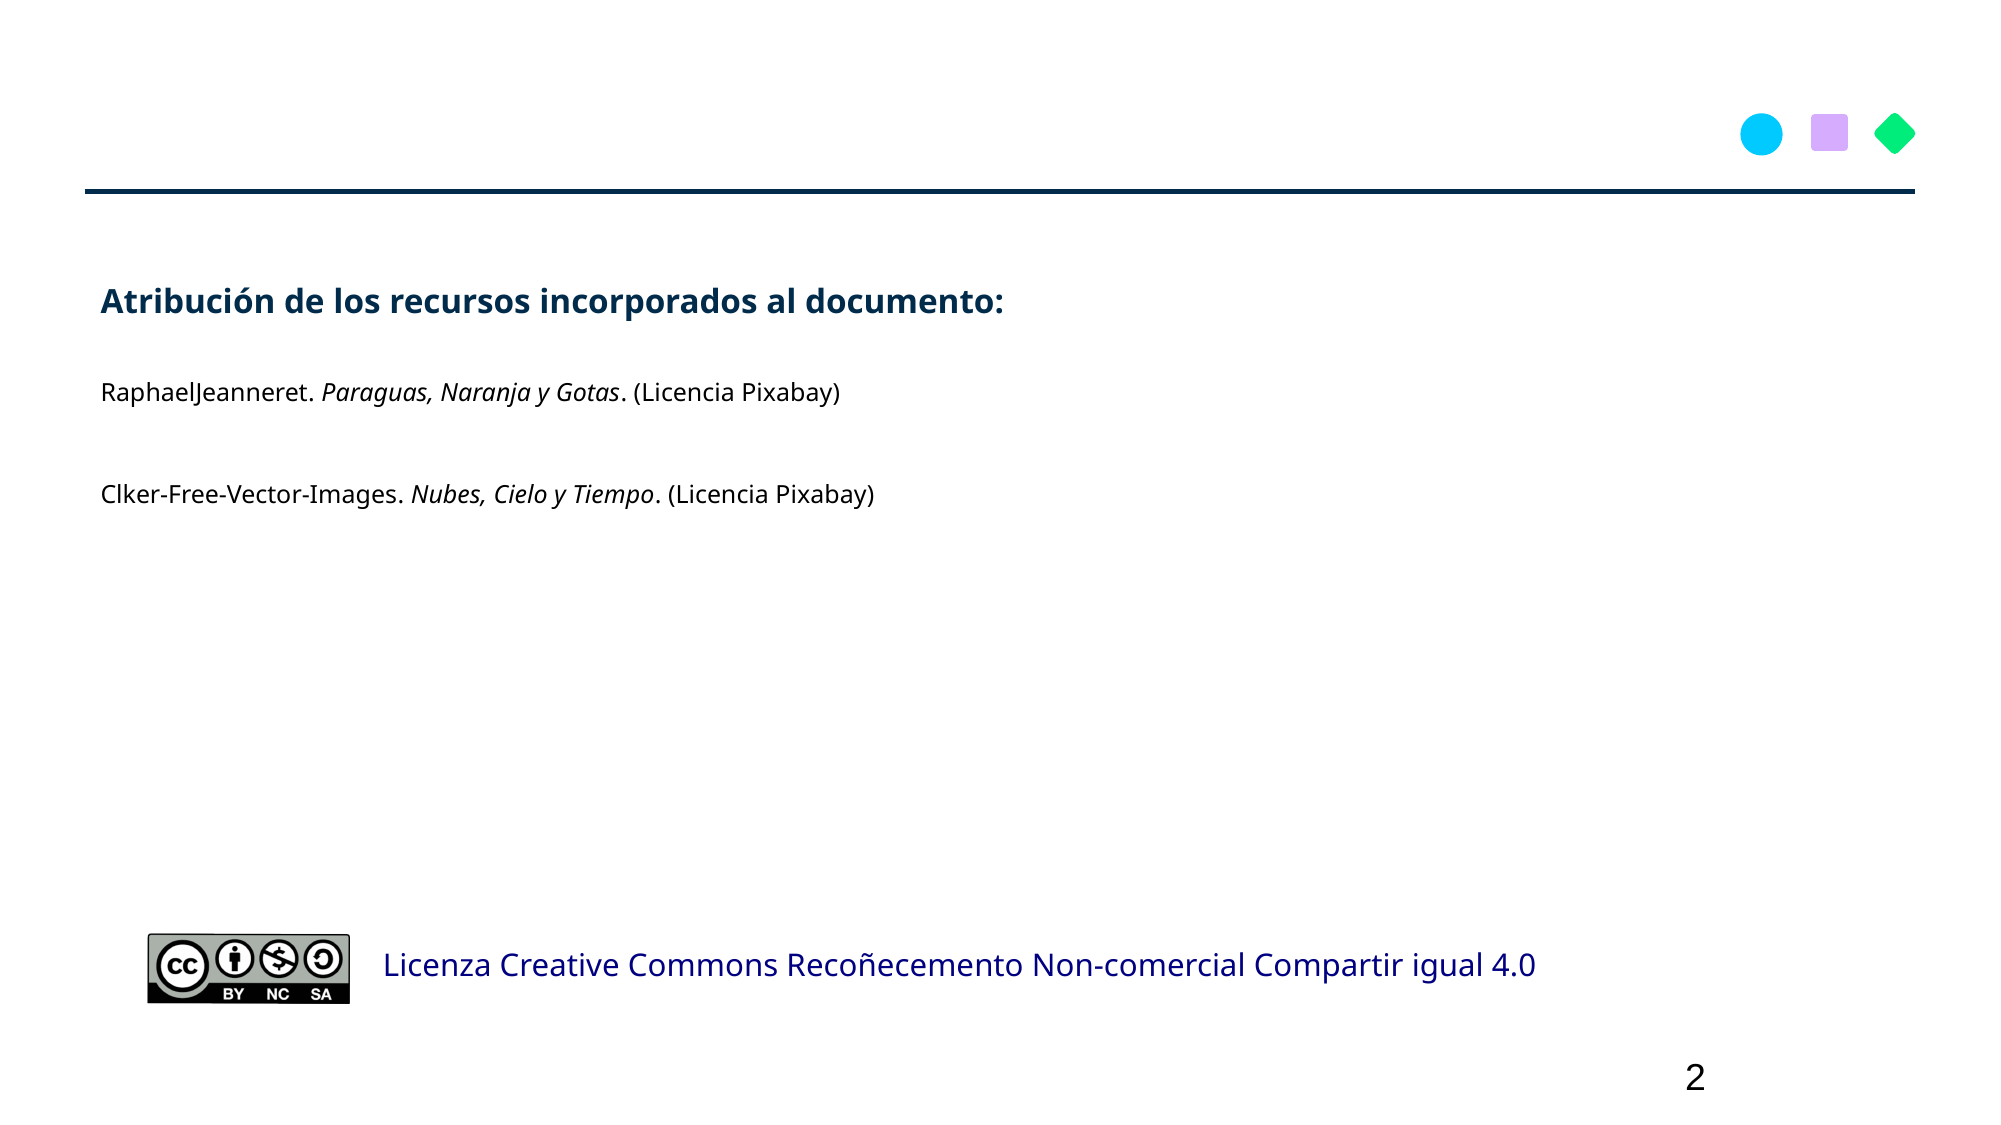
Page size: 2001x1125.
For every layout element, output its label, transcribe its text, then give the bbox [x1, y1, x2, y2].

text_box Licenza Creative Commons Recoñecemento Non-comercial Compartir igual 4.0 [368, 915, 1579, 1013]
picture [147, 933, 350, 1004]
text_box Atribución de los recursos incorporados al documento: RaphaelJeanneret. Paraguas, Naranja y Gotas. (Licencia Pixabay) Clker-Free-Vector-Images. Nubes, Cielo y Tiempo. (Licencia Pixabay) [85, 283, 976, 552]
